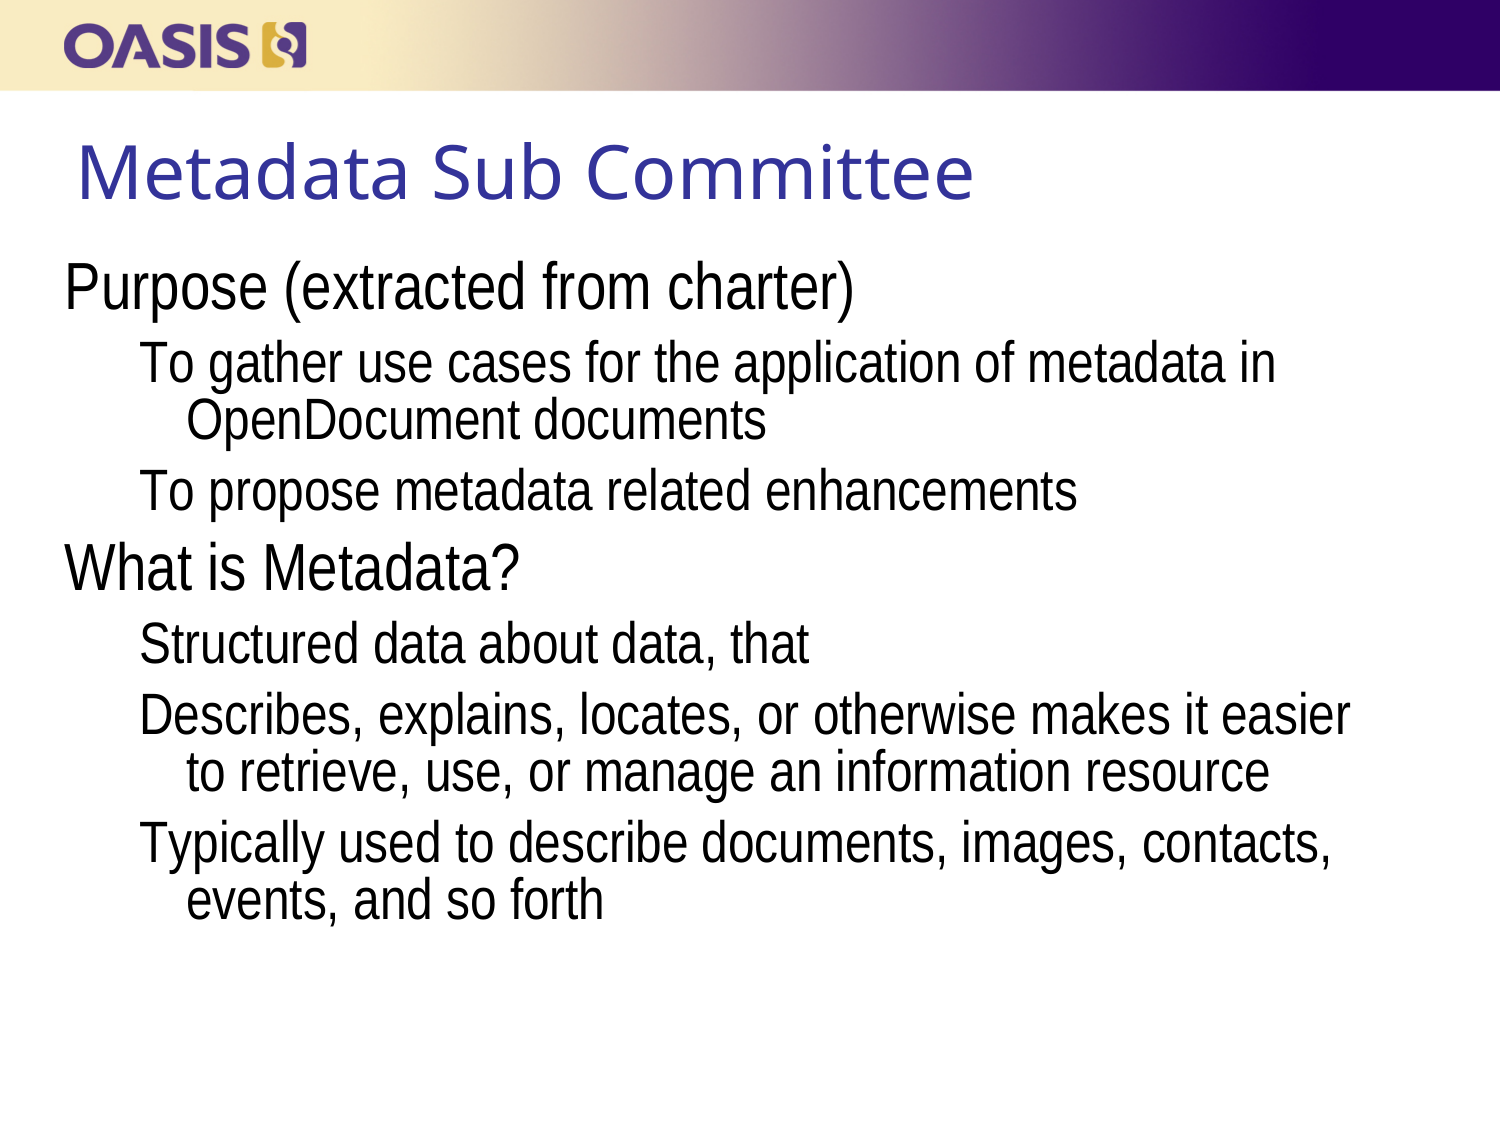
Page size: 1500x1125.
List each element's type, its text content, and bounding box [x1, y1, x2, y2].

list Purpose (extracted from charter) To gather use cases for the application of metadata in OpenDocument documents To propose metadata related enhancements What is Metadata? Structured data about data, that Describes, explains, locates, or otherwise makes it easier to retrieve, use, or manage an information resource Typically used to describe documents, images, contacts, events, and so forth [64, 257, 1402, 1017]
picture [0, 0, 1500, 1125]
title Metadata Sub Committee [75, 121, 1438, 229]
